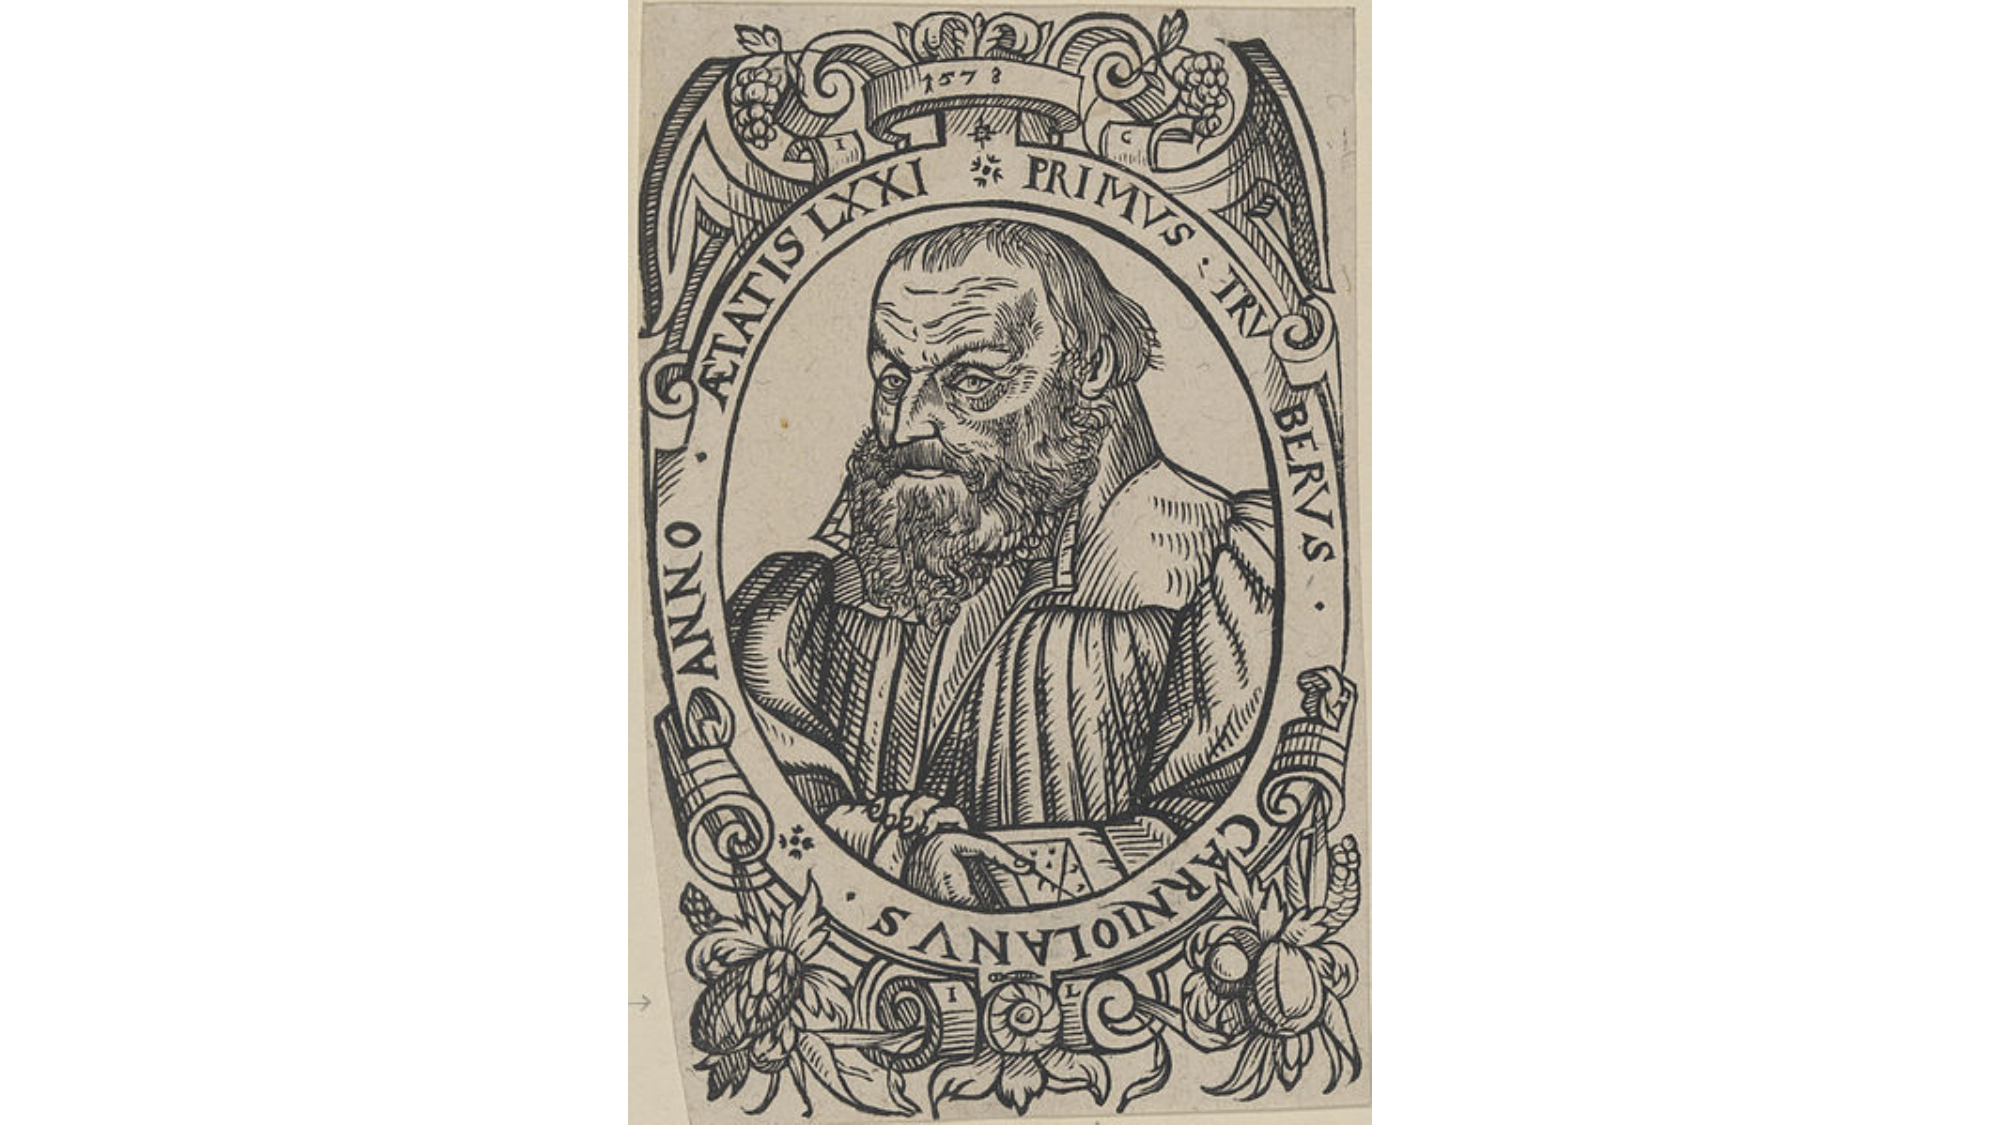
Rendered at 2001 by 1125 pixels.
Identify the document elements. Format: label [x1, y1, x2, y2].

picture [628, 0, 1372, 1125]
